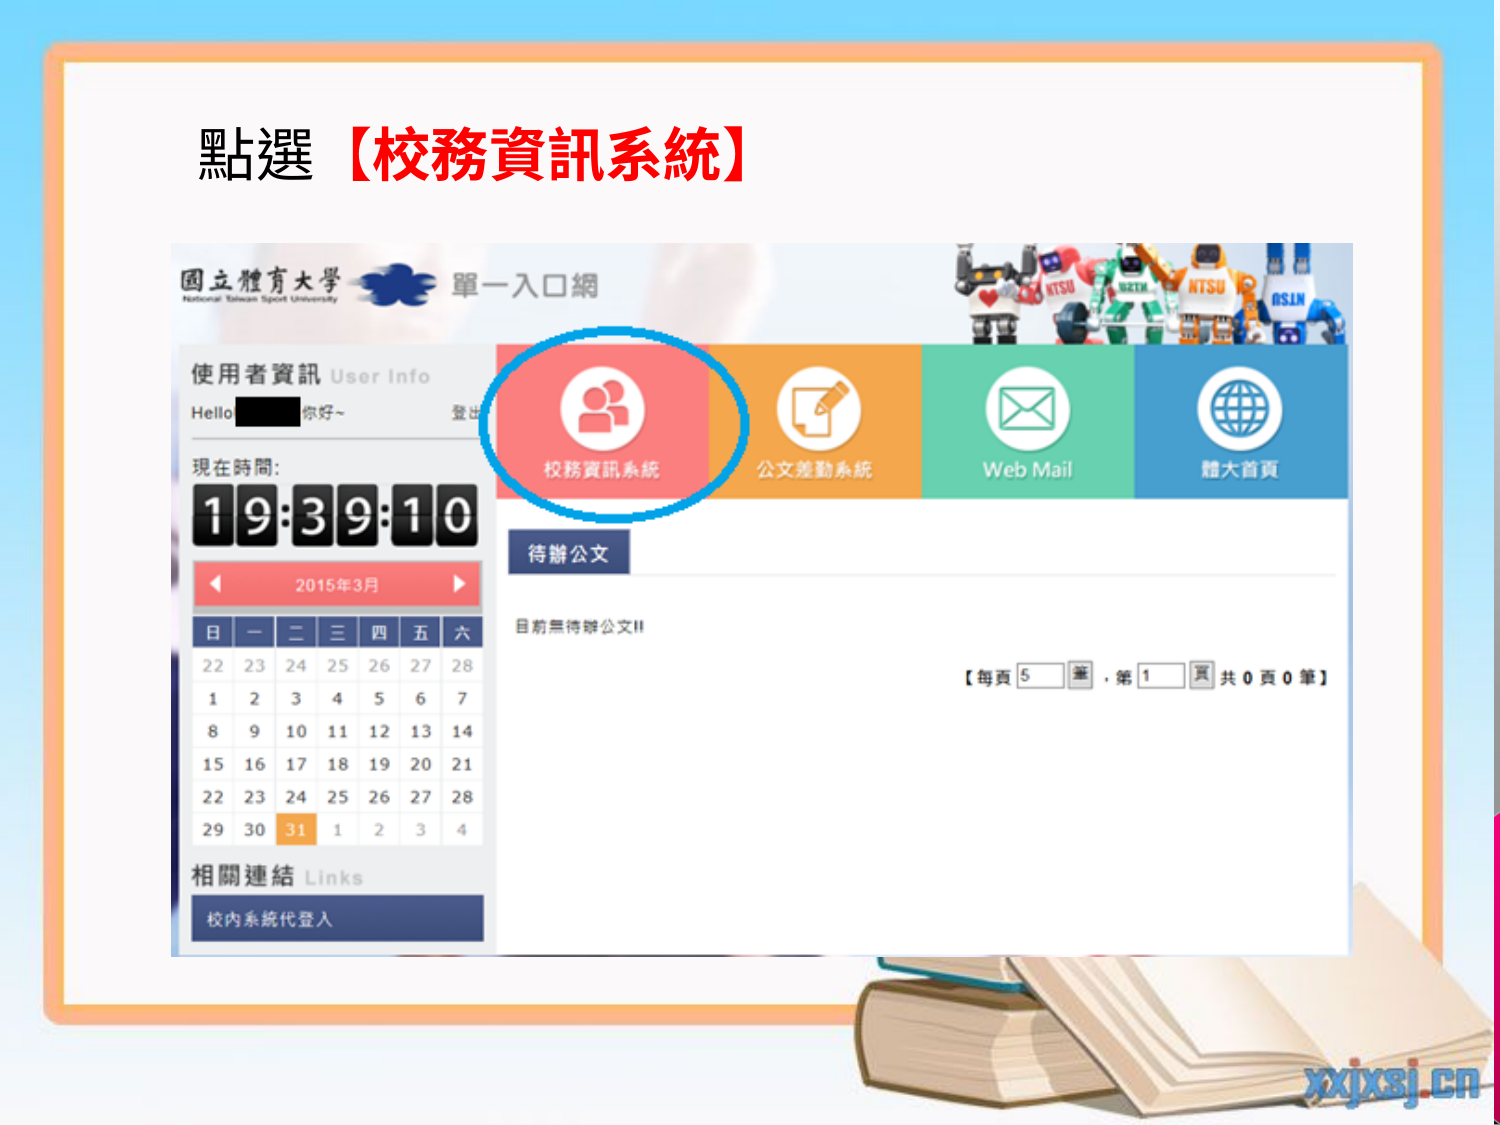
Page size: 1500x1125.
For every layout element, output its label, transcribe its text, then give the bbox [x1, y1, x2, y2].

picture [0, 0, 1494, 1125]
text_box 點選【校務資訊系統】 [183, 110, 796, 196]
